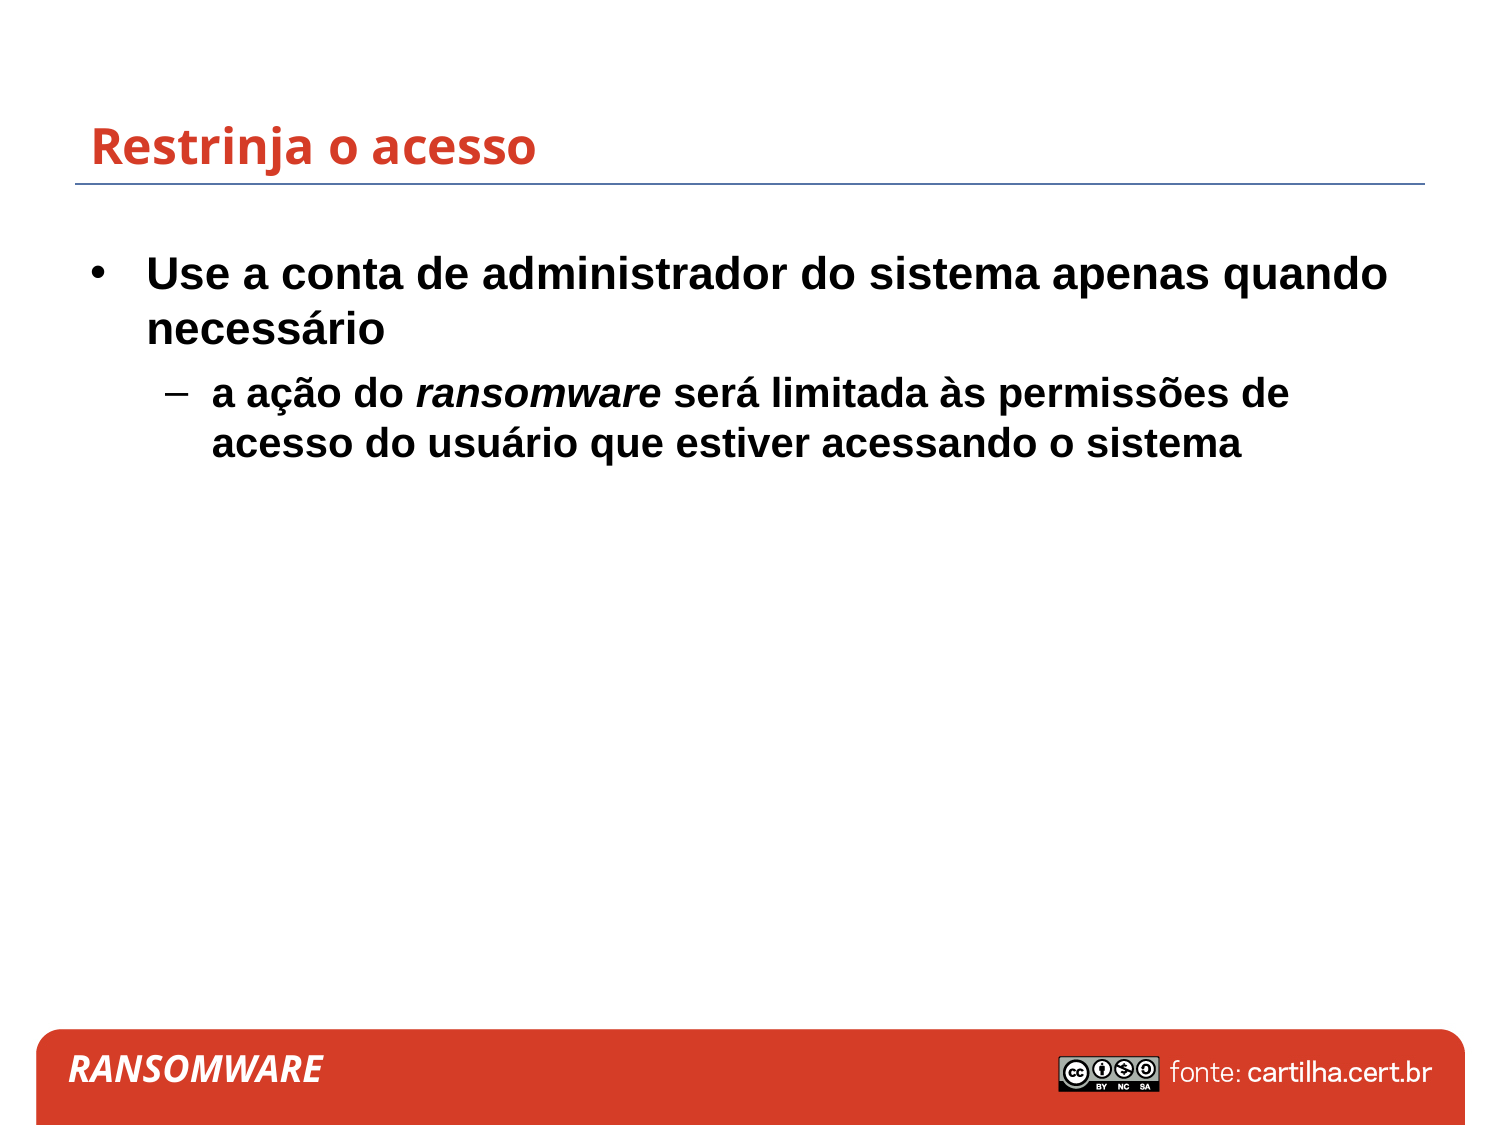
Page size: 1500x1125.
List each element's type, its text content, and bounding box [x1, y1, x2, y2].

title Restrinja o acesso [75, 54, 1425, 182]
list Use a conta de administrador do sistema apenas quando necessário a ação do ransomware será limitada às permissões de acesso do usuário que estiver acessando o sistema [75, 236, 1425, 979]
picture [0, 0, 1500, 1125]
